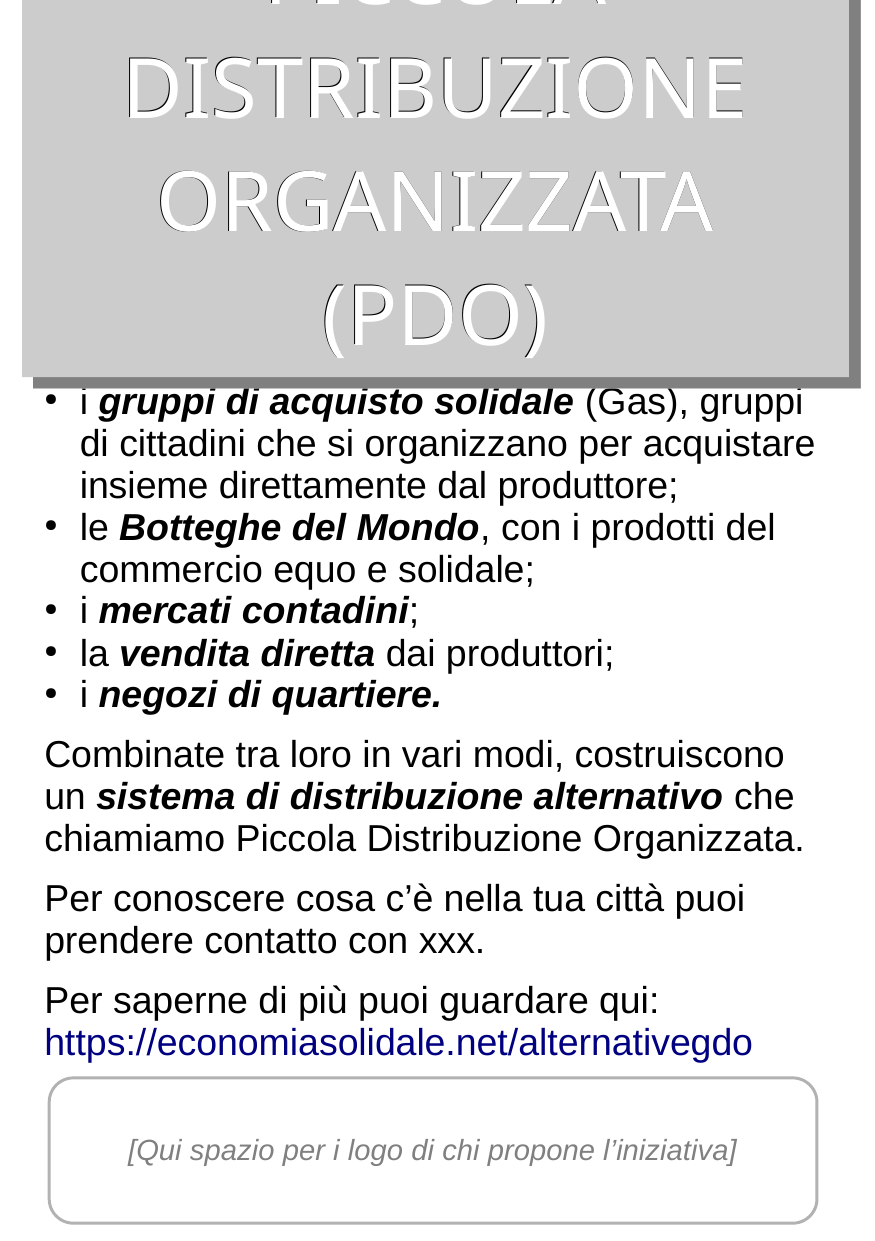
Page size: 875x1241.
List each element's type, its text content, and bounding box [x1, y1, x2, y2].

text_box Piccola Distribuzione Organizzata (PDO) [22, 17, 849, 268]
text_box [Qui spazio per i logo di chi propone l’iniziativa] [49, 1077, 817, 1224]
text_box Sono molte e diffuse le alternative alla grande distribuzione, qui ne ricordiamo alcune: i gruppi di acquisto solidale (Gas), gruppi di cittadini che si organizzano per acquistare insieme direttamente dal produttore; le Botteghe del Mondo, con i prodotti del commercio equo e solidale; i mercati contadini; la vendita diretta dai produttori; i negozi di quartiere. Combinate tra loro in vari modi, costruiscono un sistema di distribuzione alternativo che chiamiamo Piccola Distribuzione Organizzata. Per conoscere cosa c’è nella tua città puoi prendere contatto con xxx. Per saperne di più puoi guardare qui: https://economiasolidale.net/alternativegdo [29, 378, 844, 1071]
